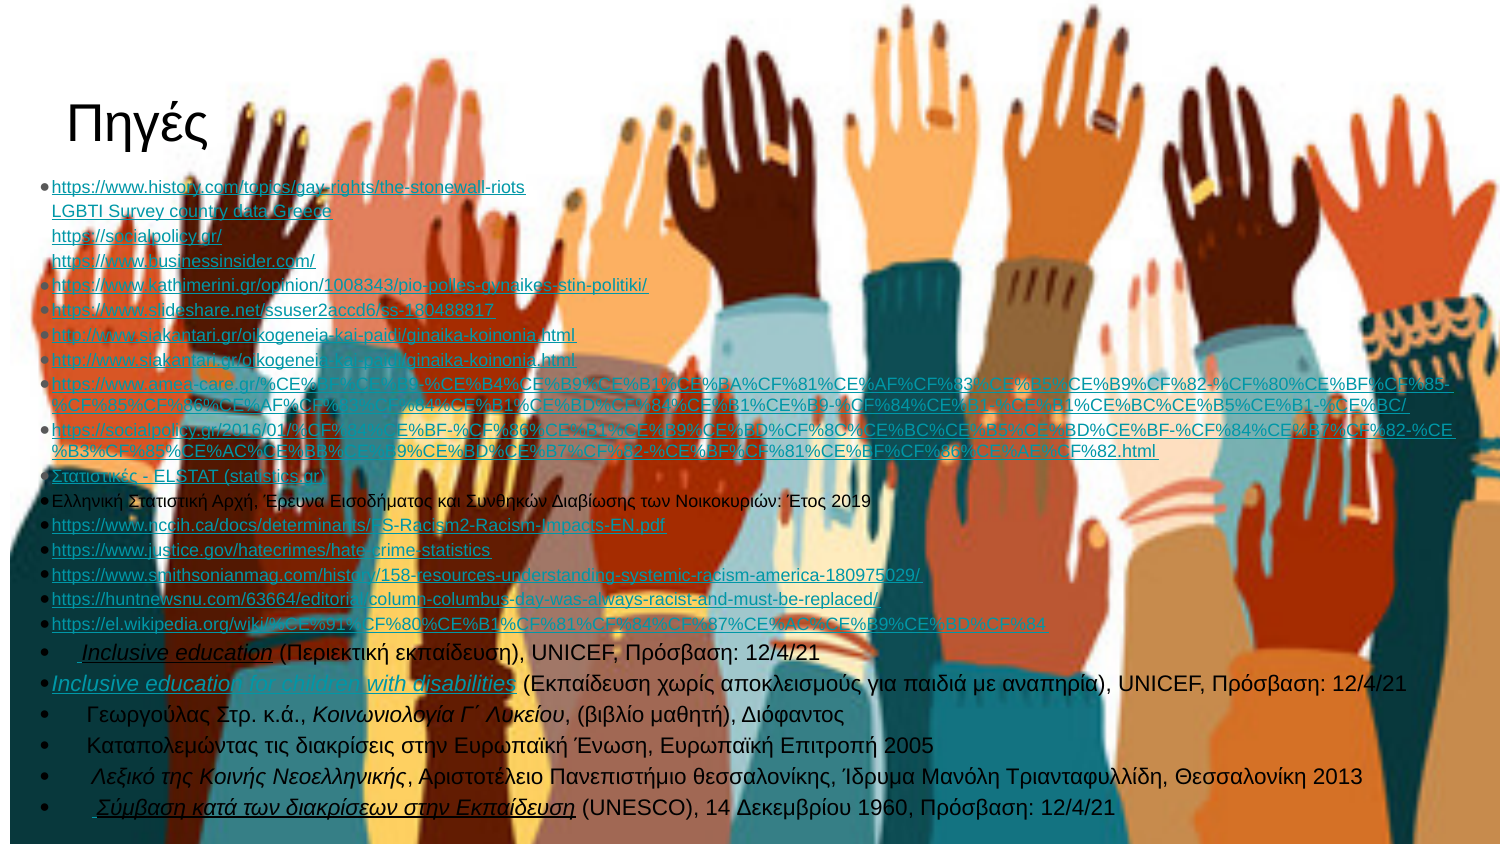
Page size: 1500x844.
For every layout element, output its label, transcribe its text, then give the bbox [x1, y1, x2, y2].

title Πηγές [51, 72, 1449, 157]
picture [0, 0, 1500, 844]
list https://www.history.com/topics/gay-rights/the-stonewall-riots LGBTI Survey country data Greece https://socialpolicy.gr/ https://www.businessinsider.com/ https://www.kathimerini.gr/opinion/1008343/pio-polles-gynaikes-stin-politiki/ https://www.slideshare.net/ssuser2accd6/ss-180488817 http://www.siakantari.gr/oikogeneia-kai-paidi/ginaika-koinonia.html http://www.siakantari.gr/oikogeneia-kai-paidi/ginaika-koinonia.html https://www.amea-care.gr/%CE%BF%CE%B9-%CE%B4%CE%B9%CE%B1%CE%BA%CF%81%CE%AF%CF%83%CE%B5%CE%B9%CF%82-%CF%80%CE%BF%CF%85-%CF%85%CF%86%CE%AF%CF%83%CF%84%CE%B1%CE%BD%CF%84%CE%B1%CE%B9-%CF%84%CE%B1-%CE%B1%CE%BC%CE%B5%CE%B1-%CE%BC/ https://socialpolicy.gr/2016/01/%CF%84%CE%BF-%CF%86%CE%B1%CE%B9%CE%BD%CF%8C%CE%BC%CE%B5%CE%BD%CE%BF-%CF%84%CE%B7%CF%82-%CE%B3%CF%85%CE%AC%CE%BB%CE%B9%CE%BD%CE%B7%CF%82-%CE%BF%CF%81%CE%BF%CF%86%CE%AE%CF%82.html Στατιστικές - ELSTAT (statistics.gr) Ελληνική Στατιστική Αρχή, Έρευνα Εισοδήματος και Συνθηκών Διαβίωσης των Νοικοκυριών: Έτος 2019 https://www.nccih.ca/docs/determinants/FS-Racism2-Racism-Impacts-EN.pdf https://www.justice.gov/hatecrimes/hate-crime-statistics https://www.smithsonianmag.com/history/158-resources-understanding-systemic-racism-america-180975029/ https://huntnewsnu.com/63664/editorial/column-columbus-day-was-always-racist-and-must-be-replaced/ https://el.wikipedia.org/wiki/%CE%91%CF%80%CE%B1%CF%81%CF%84%CF%87%CE%AC%CE%B9%CE%BD%CF%84 Inclusive education (Περιεκτική εκπαίδευση), UNICEF, Πρόσβαση: 12/4/21 Inclusive education for children with disabilities (Εκπαίδευση χωρίς αποκλεισμούς για παιδιά με αναπηρία), UNICEF, Πρόσβαση: 12/4/21 Γεωργούλας Στρ. κ.ά., Κοινωνιολογία Γ΄ Λυκείου, (βιβλίο μαθητή), Διόφαντος Καταπολεμώντας τις διακρίσεις στην Ευρωπαϊκή Ένωση, Ευρωπαϊκή Επιτροπή 2005 Λεξικό της Κοινής Νεοελληνικής, Αριστοτέλειο Πανεπιστήμιο θεσσαλονίκης, Ίδρυμα Μανόλη Τριανταφυλλίδη, Θεσσαλονίκη 2013 Σύμβαση κατά των διακρίσεων στην Εκπαίδευση (UNESCO), 14 Δεκεμβρίου 1960, Πρόσβαση: 12/4/21 [16, 157, 1479, 810]
